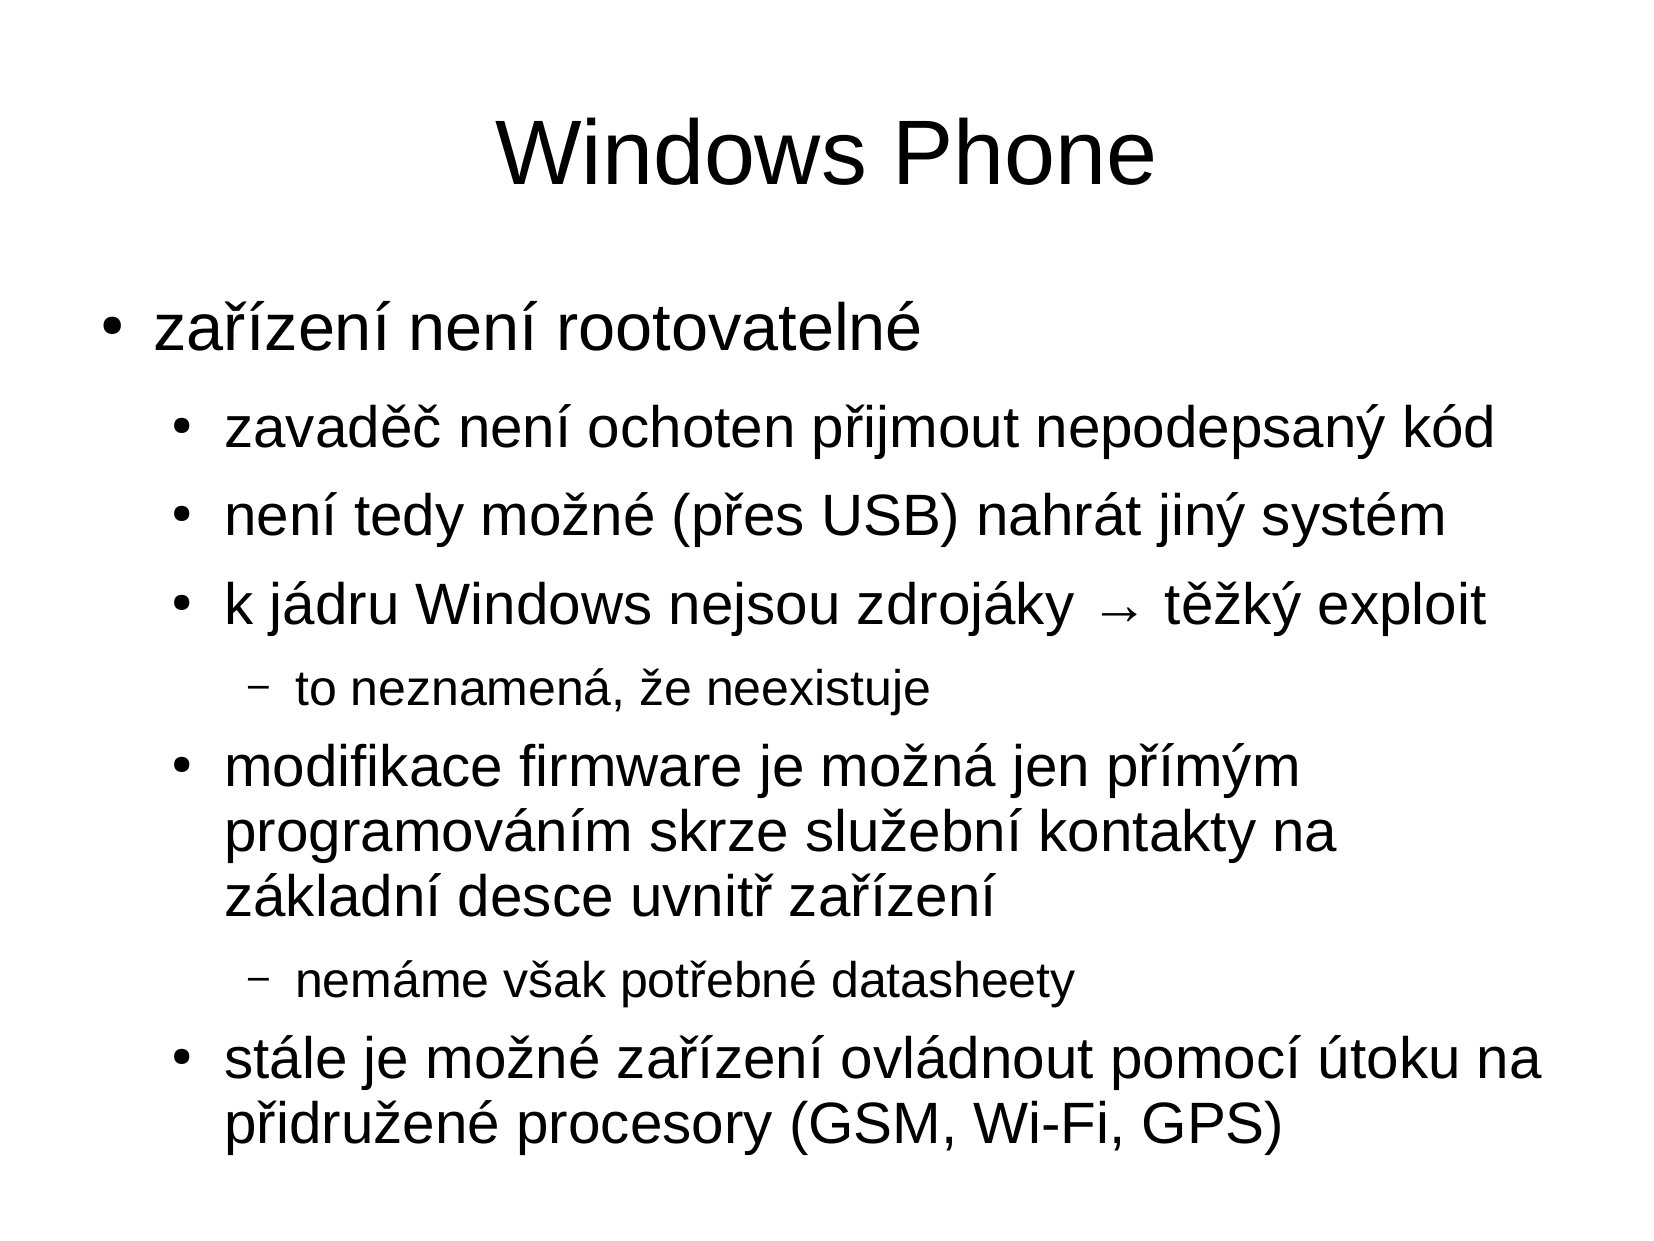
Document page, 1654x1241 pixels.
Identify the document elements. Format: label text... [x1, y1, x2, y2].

list zařízení není rootovatelné zavaděč není ochoten přijmout nepodepsaný kód není tedy možné (přes USB) nahrát jiný systém k jádru Windows nejsou zdrojáky → těžký exploit to neznamená, že neexistuje modifikace firmware je možná jen přímým programováním skrze služební kontakty na základní desce uvnitř zařízení nemáme však potřebné datasheety stále je možné zařízení ovládnout pomocí útoku na přidružené procesory (GSM, Wi-Fi, GPS) [82, 290, 1571, 1157]
title Windows Phone [82, 49, 1571, 257]
